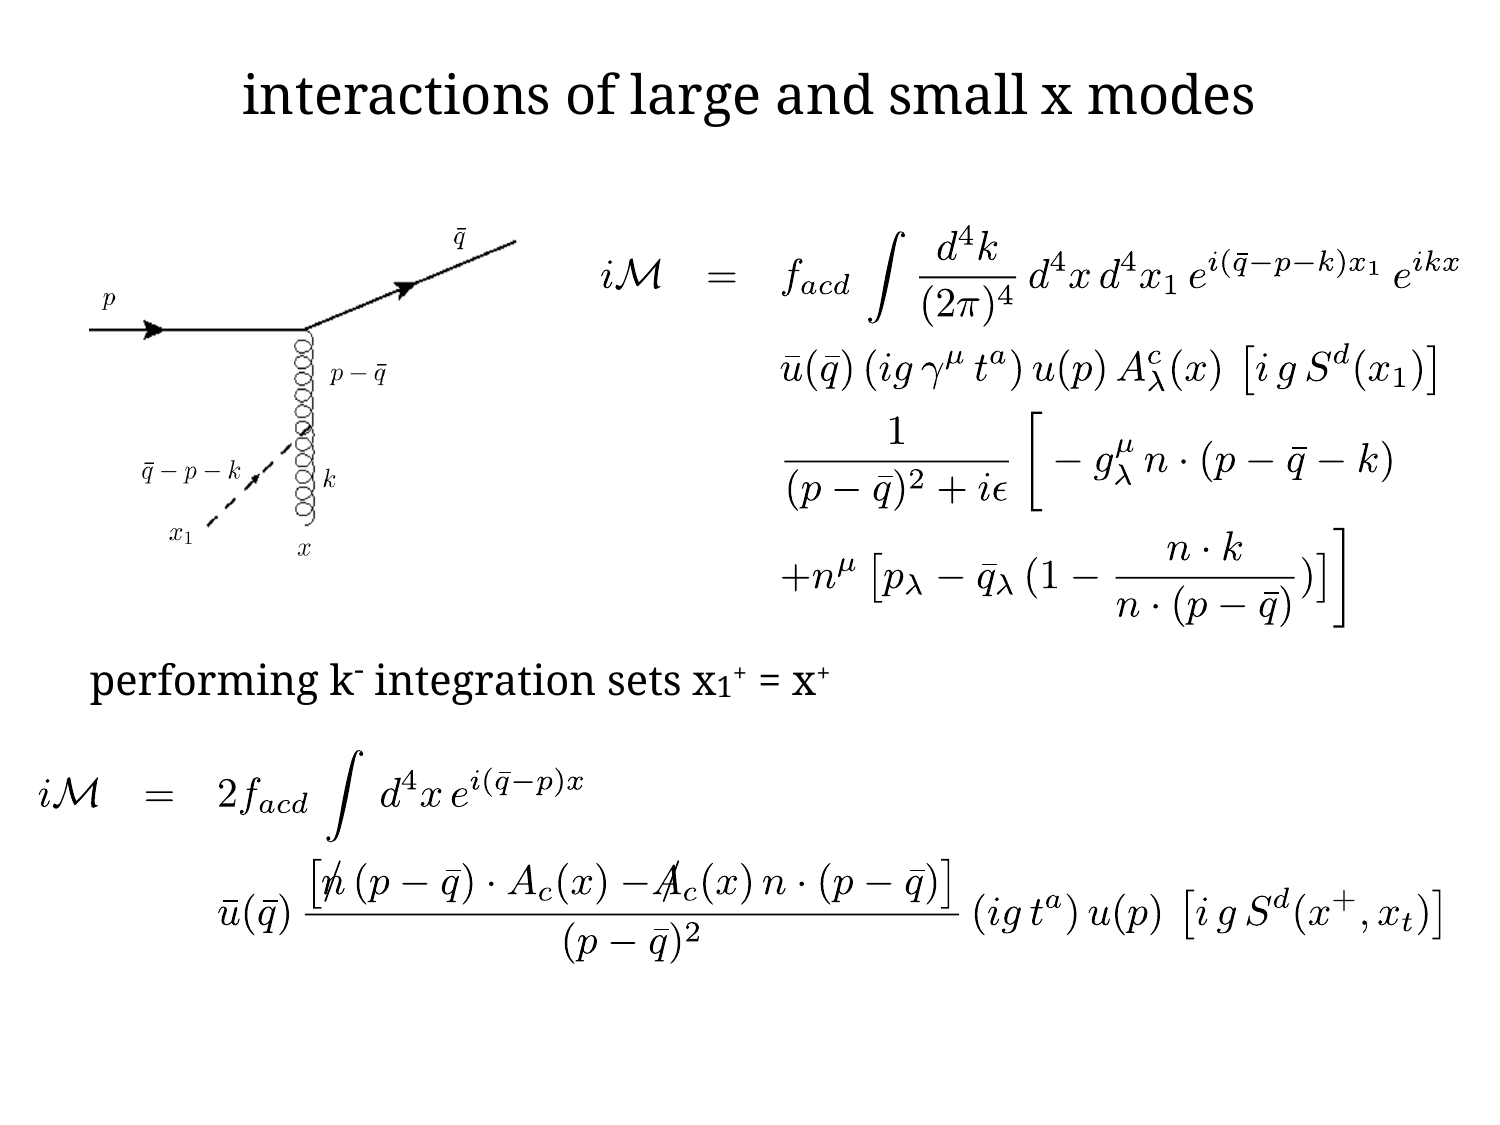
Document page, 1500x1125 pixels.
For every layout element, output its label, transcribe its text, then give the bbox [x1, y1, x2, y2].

text_box interactions of large and small x modes [37, 37, 1463, 150]
text_box [600, 224, 1461, 628]
text_box [37, 750, 1449, 964]
picture [37, 187, 557, 596]
text_box performing k- integration sets x1+ = x+ [75, 637, 976, 721]
